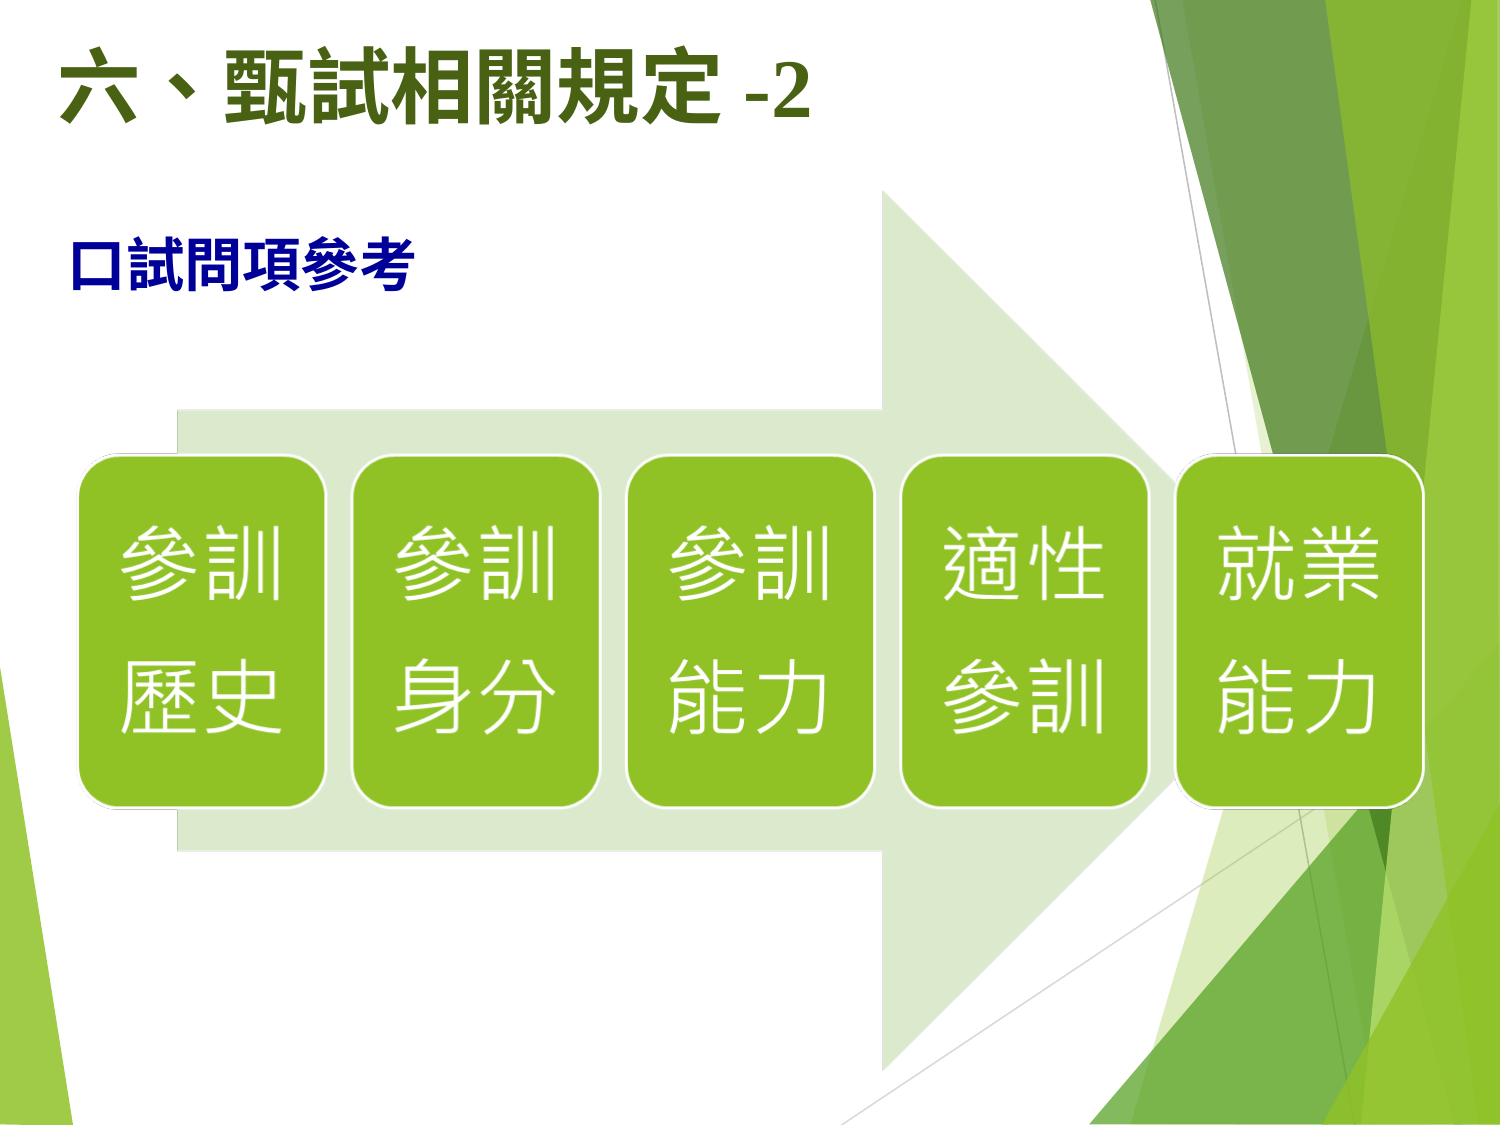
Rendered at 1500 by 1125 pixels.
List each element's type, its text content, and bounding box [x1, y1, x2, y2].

picture [42, 190, 1458, 1071]
text_box 六、甄試相關規定-2 [42, 26, 1377, 143]
